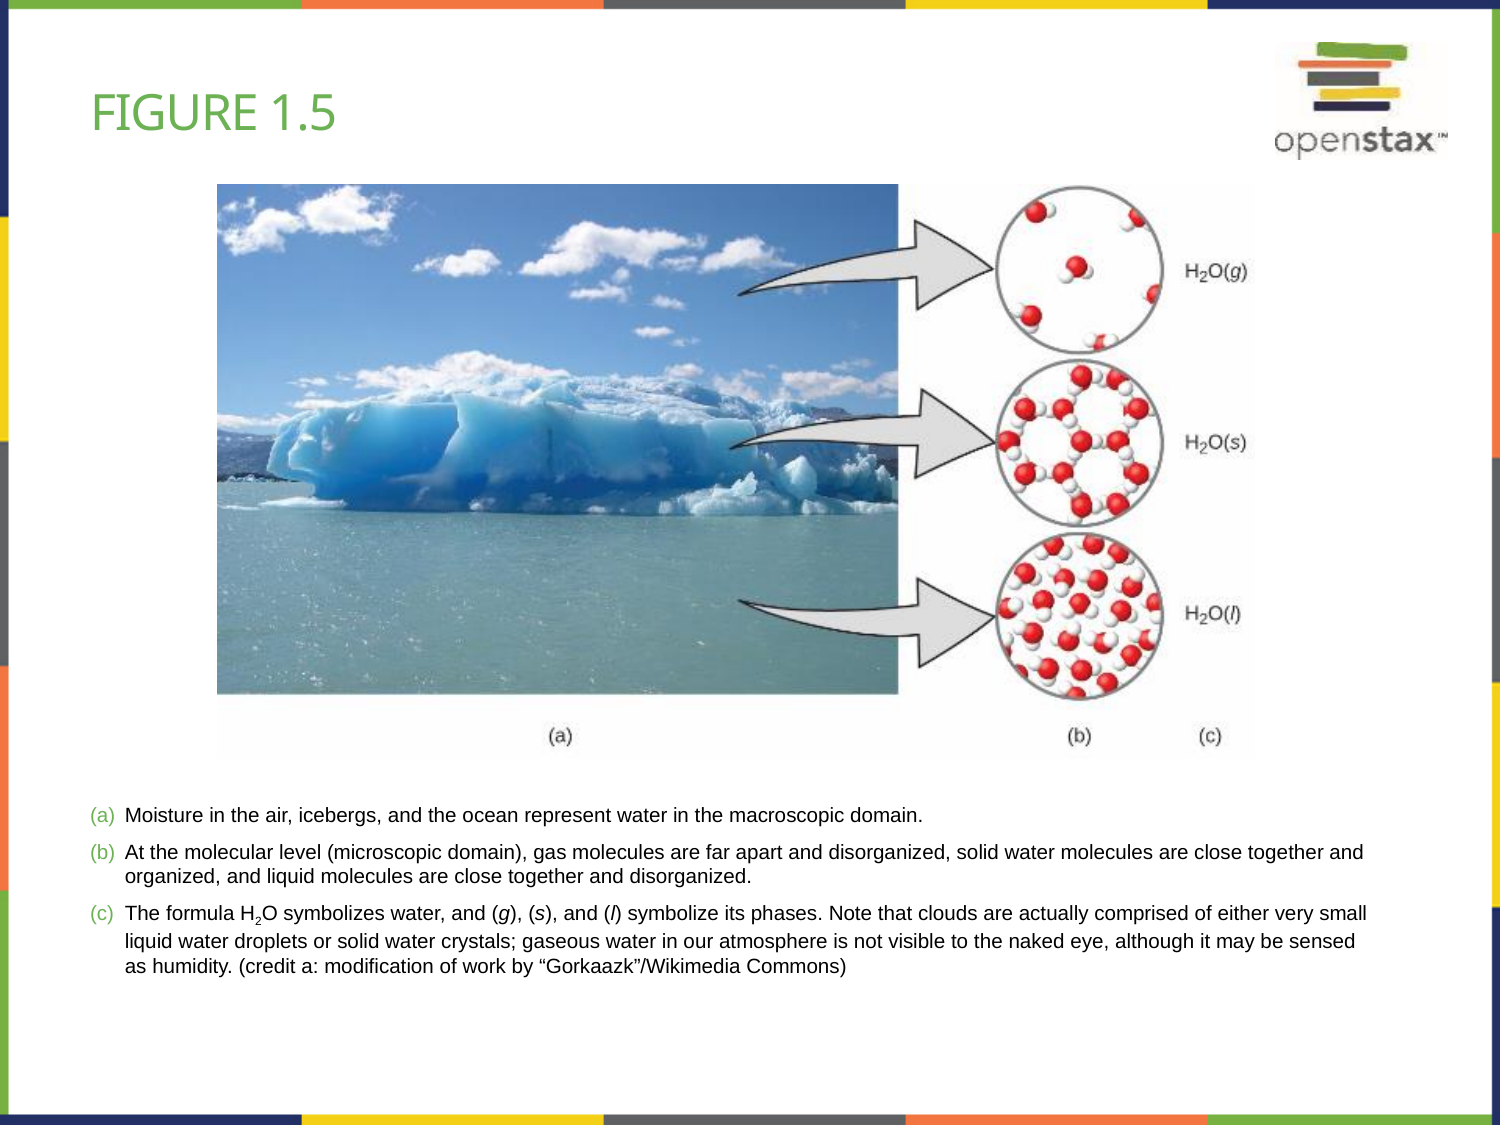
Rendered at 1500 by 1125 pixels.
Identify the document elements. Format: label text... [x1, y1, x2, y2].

title Figure 1.5 [75, 39, 1398, 148]
picture [0, 0, 1500, 1125]
list Moisture in the air, icebergs, and the ocean represent water in the macroscopic domain. At the molecular level (microscopic domain), gas molecules are far apart and disorganized, solid water molecules are close together and organized, and liquid molecules are close together and disorganized. The formula H2O symbolizes water, and (g), (s), and (l) symbolize its phases. Note that clouds are actually comprised of either very small liquid water droplets or solid water crystals; gaseous water in our atmosphere is not visible to the naked eye, although it may be sensed as humidity. (credit a: modification of work by “Gorkaazk”/Wikimedia Commons) [75, 794, 1398, 986]
